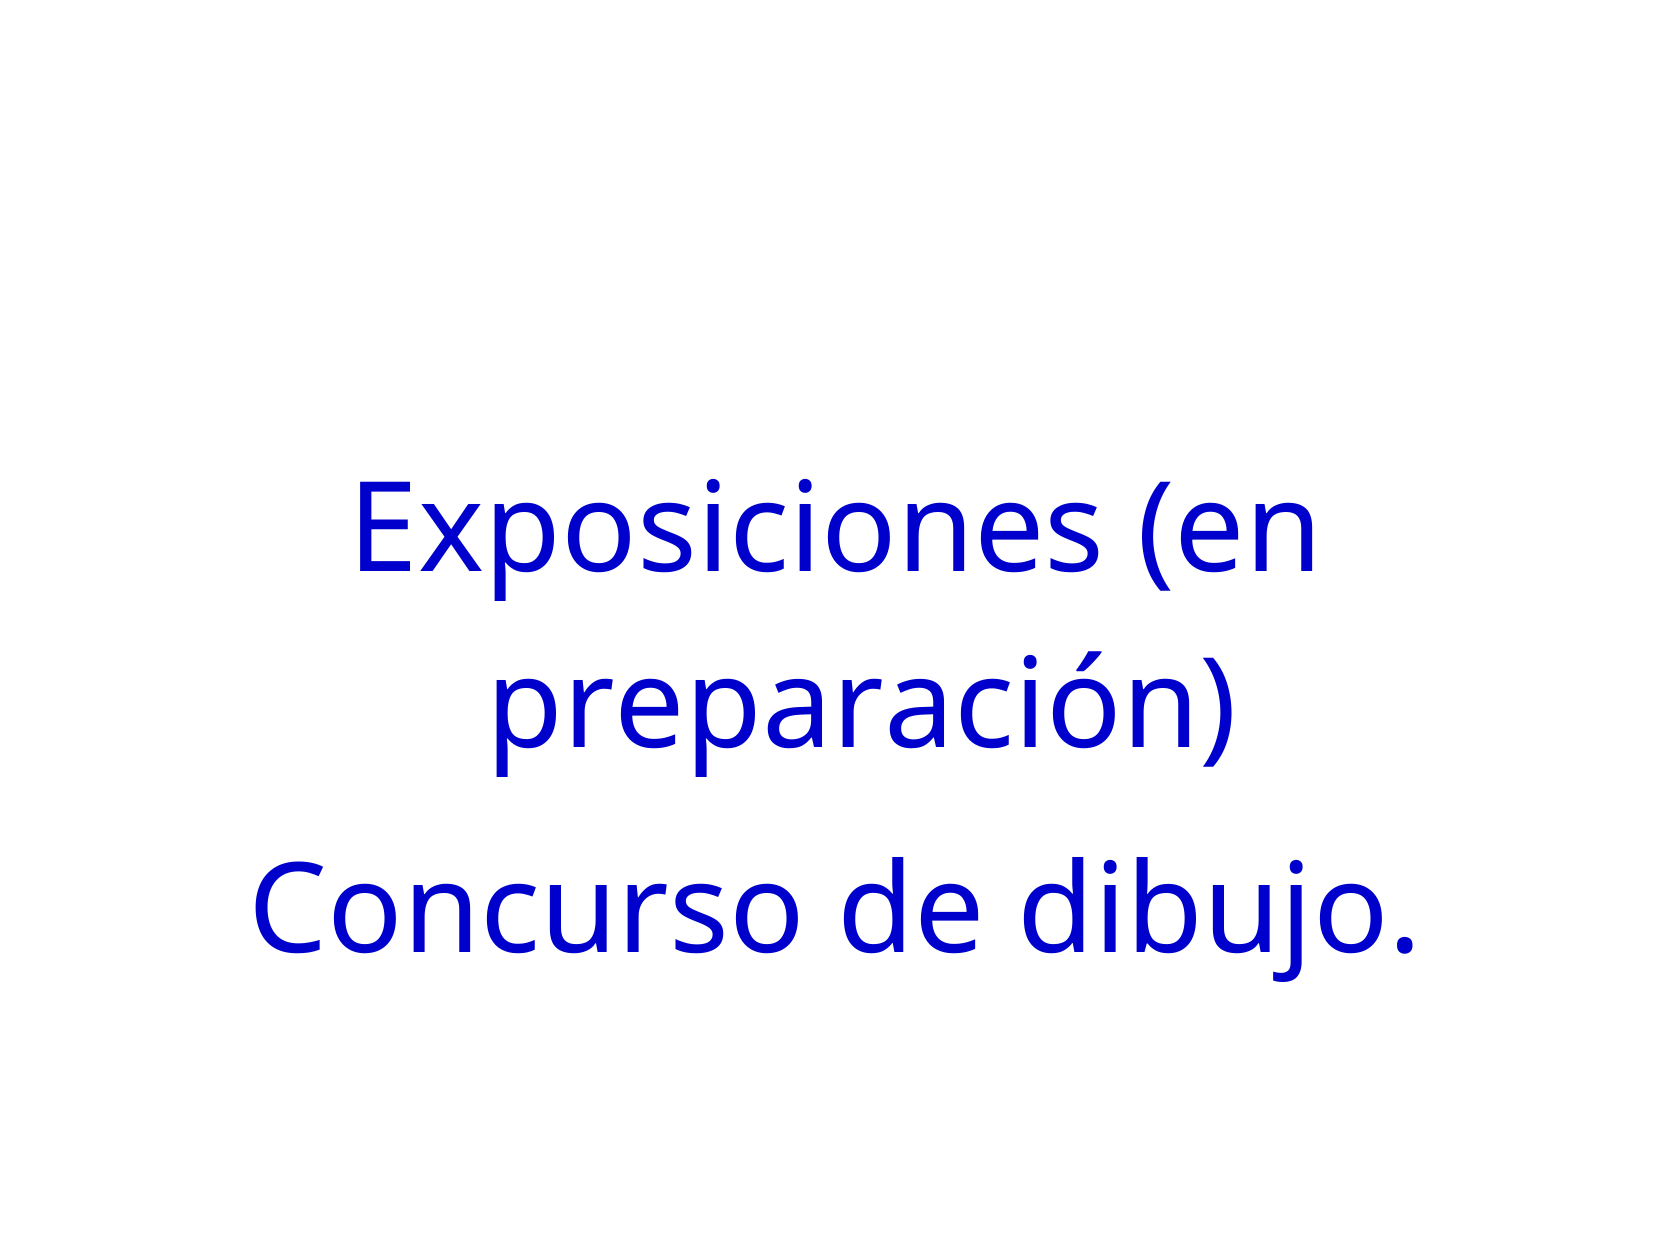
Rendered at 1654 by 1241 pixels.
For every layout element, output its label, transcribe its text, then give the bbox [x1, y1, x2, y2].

list Exposiciones (en preparación) Concurso de dibujo. [82, 290, 1571, 1109]
